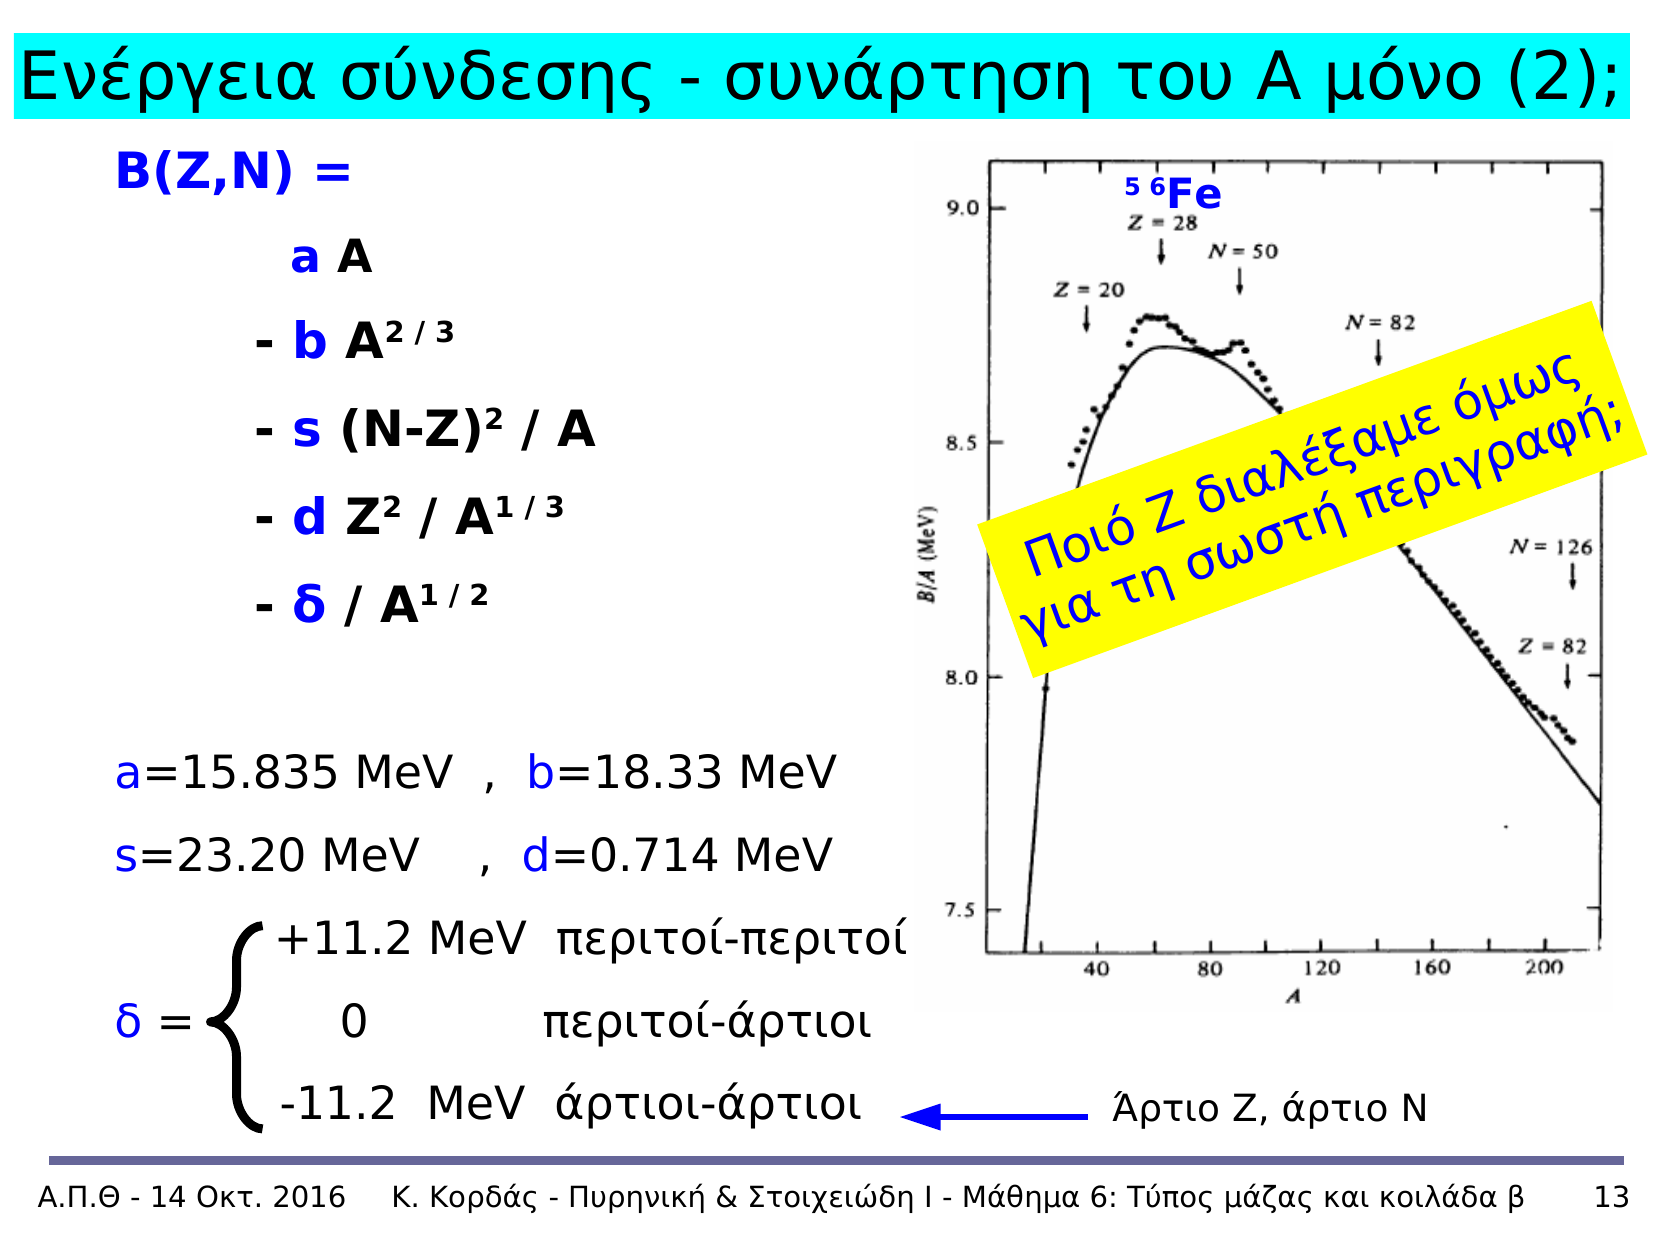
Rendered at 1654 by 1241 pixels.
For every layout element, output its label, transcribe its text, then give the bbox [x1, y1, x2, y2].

title Ενέργεια σύνδεσης - συνάρτηση του Α μόνο (2); [13, 33, 1630, 119]
text_box Άρτιο Ζ, άρτιο Ν [1097, 1079, 1511, 1139]
text_box Ποιό Ζ διαλέξαμε όμως για τη σωστή περιγραφή; [977, 300, 1648, 679]
text_box 5 6Fe [1109, 162, 1260, 276]
list Β(Ζ,Ν) = a A - b A2 / 3 - s (N-Z)2 / A - d Z2 / A1 / 3 - δ / A1 / 2 a=15.835 MeV , b=18.33 MeV s=23.20 MeV , d=0.714 MeV +11.2 MeV περιτοί-περιτοί δ = 0 περιτοί-άρτιοι -11.2 MeV άρτιοι-άρτιοι [43, 141, 1619, 1140]
picture [914, 132, 1613, 1012]
